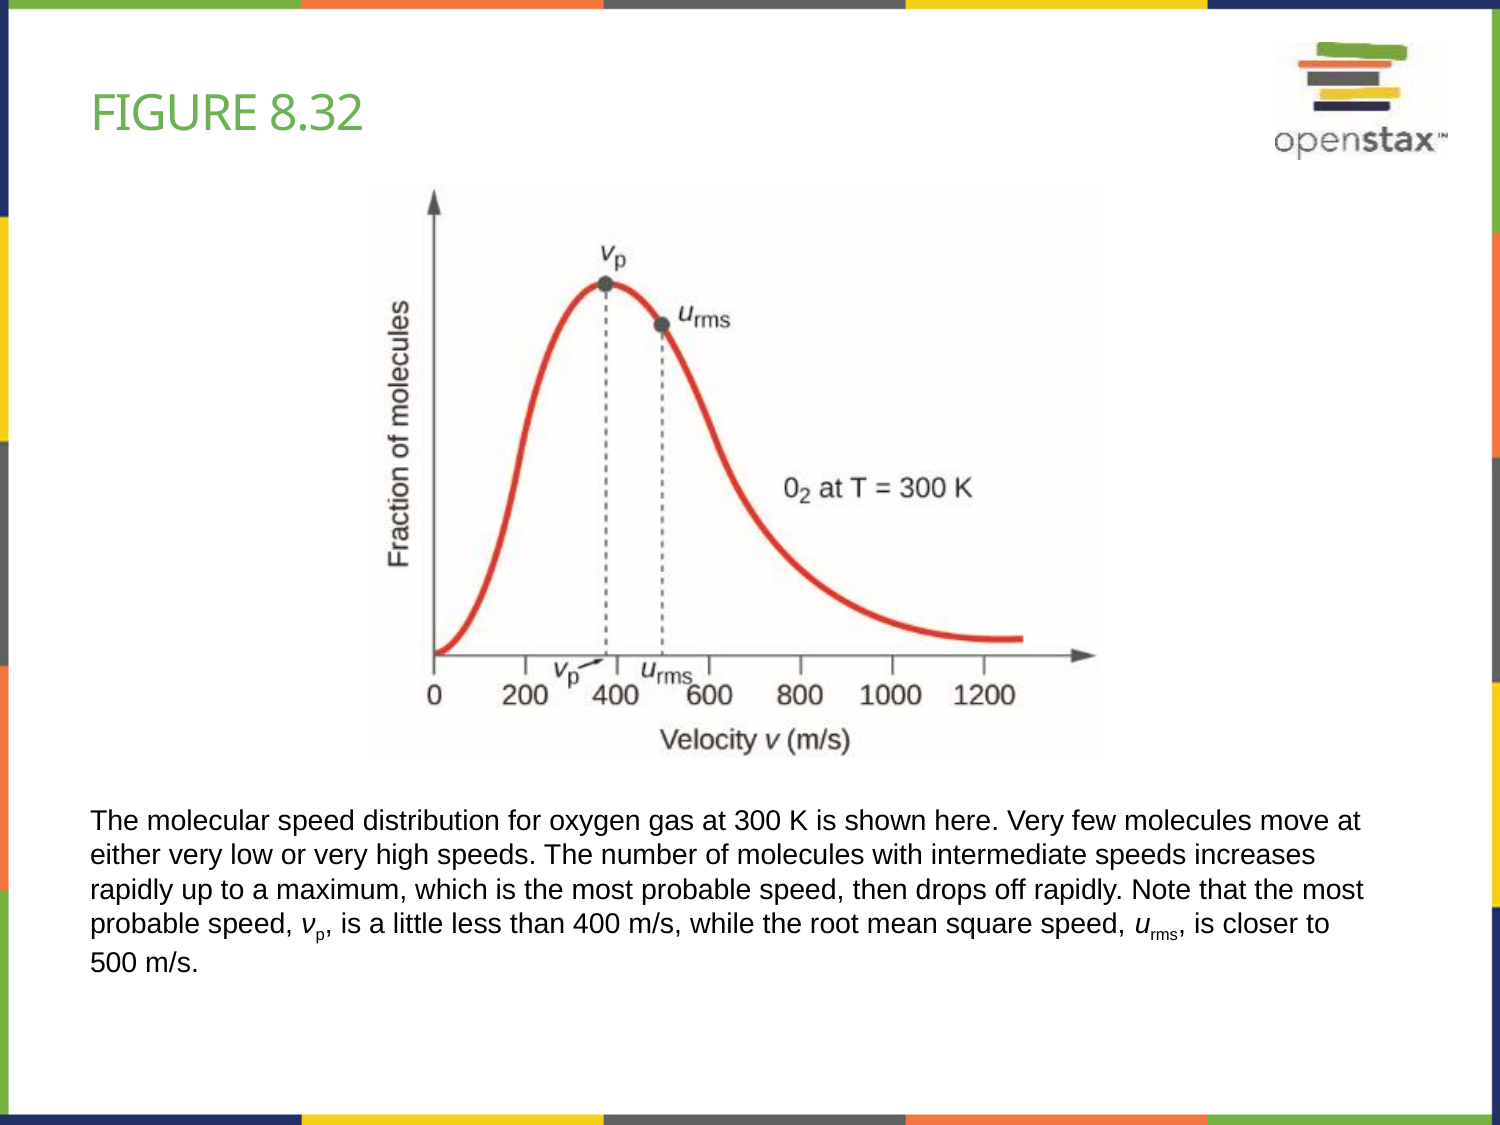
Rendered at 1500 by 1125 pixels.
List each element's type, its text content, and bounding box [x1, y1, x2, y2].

title Figure 8.32 [75, 39, 1398, 148]
picture [0, 0, 1500, 1125]
list The molecular speed distribution for oxygen gas at 300 K is shown here. Very few molecules move at either very low or very high speeds. The number of molecules with intermediate speeds increases rapidly up to a maximum, which is the most probable speed, then drops off rapidly. Note that the most probable speed, νp, is a little less than 400 m/s, while the root mean square speed, urms, is closer to 500 m/s. [75, 794, 1398, 986]
